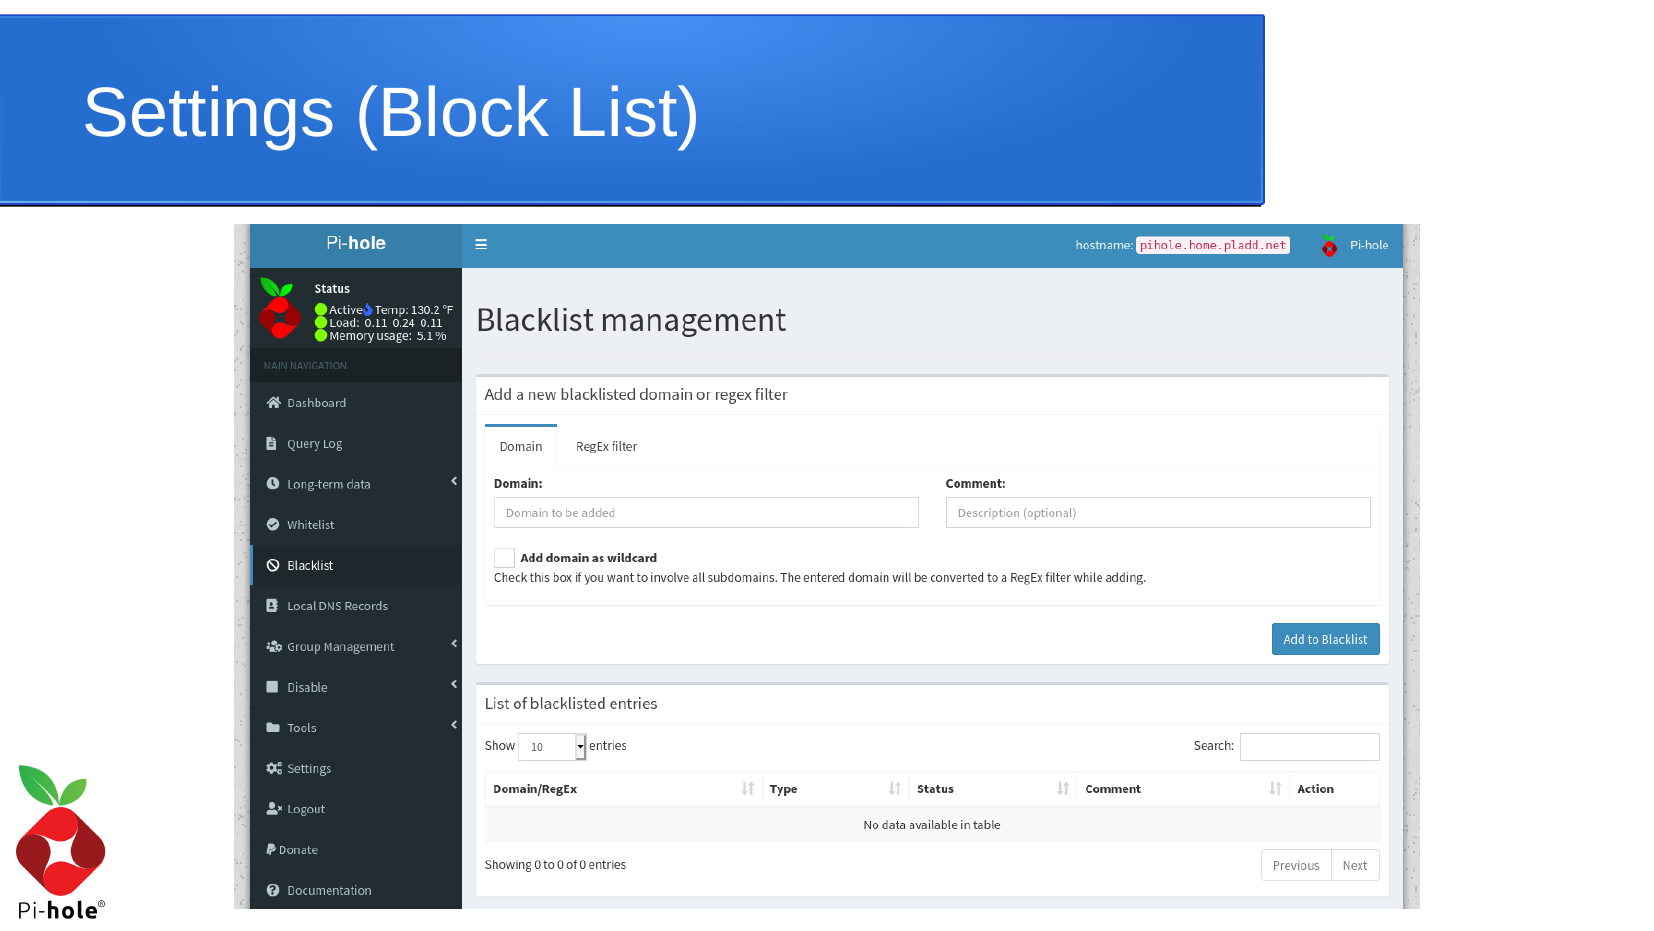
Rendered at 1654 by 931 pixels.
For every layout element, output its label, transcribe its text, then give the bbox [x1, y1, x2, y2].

title Settings (Block List) [82, 35, 1235, 189]
picture [234, 224, 1420, 909]
picture [15, 765, 106, 919]
